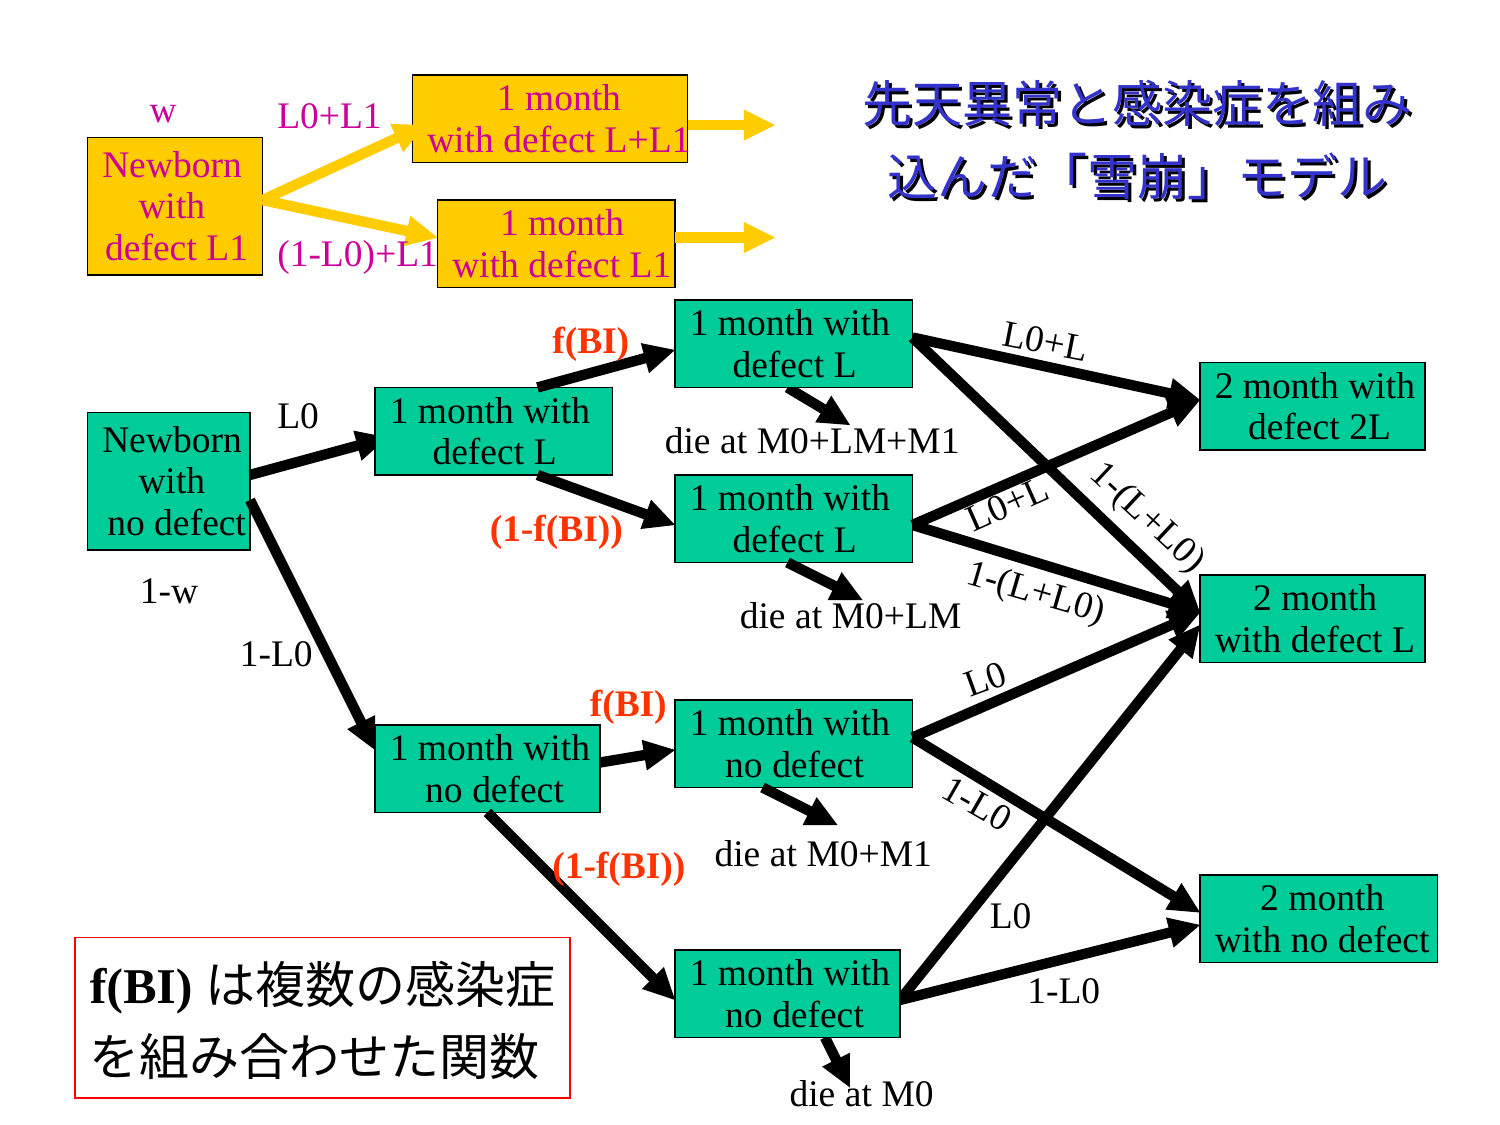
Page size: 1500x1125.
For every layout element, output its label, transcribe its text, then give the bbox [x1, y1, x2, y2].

text_box Newborn with no defect [87, 412, 250, 550]
text_box f(BI) [537, 312, 645, 370]
text_box L0+L1 [262, 87, 397, 145]
text_box 1-L0 [1012, 962, 1116, 1020]
text_box die at M0+LM+M1 [649, 412, 975, 470]
text_box L0+L [1044, 454, 1053, 463]
text_box 1 month with no defect [675, 949, 901, 1038]
text_box 1 month with defect L [675, 474, 913, 563]
text_box Newborn with defect L1 [87, 137, 263, 275]
text_box die at M0+M1 [699, 825, 948, 882]
text_box f(BI) [575, 675, 682, 732]
text_box 2 month with no defect [1200, 874, 1438, 963]
text_box (1-f(BI)) [474, 500, 638, 558]
text_box 1 month with defect L+L1 [412, 75, 688, 163]
text_box die at M0 [774, 1064, 949, 1122]
text_box L0 [941, 639, 1029, 718]
text_box (1-L0)+L1 [262, 224, 437, 282]
title 先天異常と感染症を組み込んだ「雪崩」モデル [837, 49, 1438, 225]
text_box w [134, 81, 192, 139]
text_box 1-(L+L0) [947, 542, 1127, 643]
text_box 1-L0 [225, 624, 328, 682]
text_box 2 month with defect L [1200, 574, 1426, 663]
text_box die at M0+LM [724, 587, 977, 645]
text_box 1-w [125, 561, 213, 619]
text_box 1-(L+L0) [1067, 436, 1232, 596]
text_box L0+L [983, 301, 1108, 381]
text_box 1 month with defect L1 [437, 199, 676, 288]
text_box 1-L0 [918, 753, 1036, 854]
text_box f(BI) は複数の感染症 を組み合わせた関数 [74, 937, 571, 1098]
text_box 1 month with no defect [375, 724, 601, 813]
text_box 1 month with defect L [675, 299, 913, 388]
text_box L0 [262, 387, 334, 445]
text_box 1 month with defect L [375, 387, 613, 475]
text_box 1 month with no defect [675, 699, 913, 788]
text_box L0 [974, 887, 1047, 945]
text_box L0+L [942, 460, 1072, 554]
text_box (1-f(BI)) [537, 837, 701, 895]
text_box 2 month with defect 2L [1200, 362, 1426, 451]
